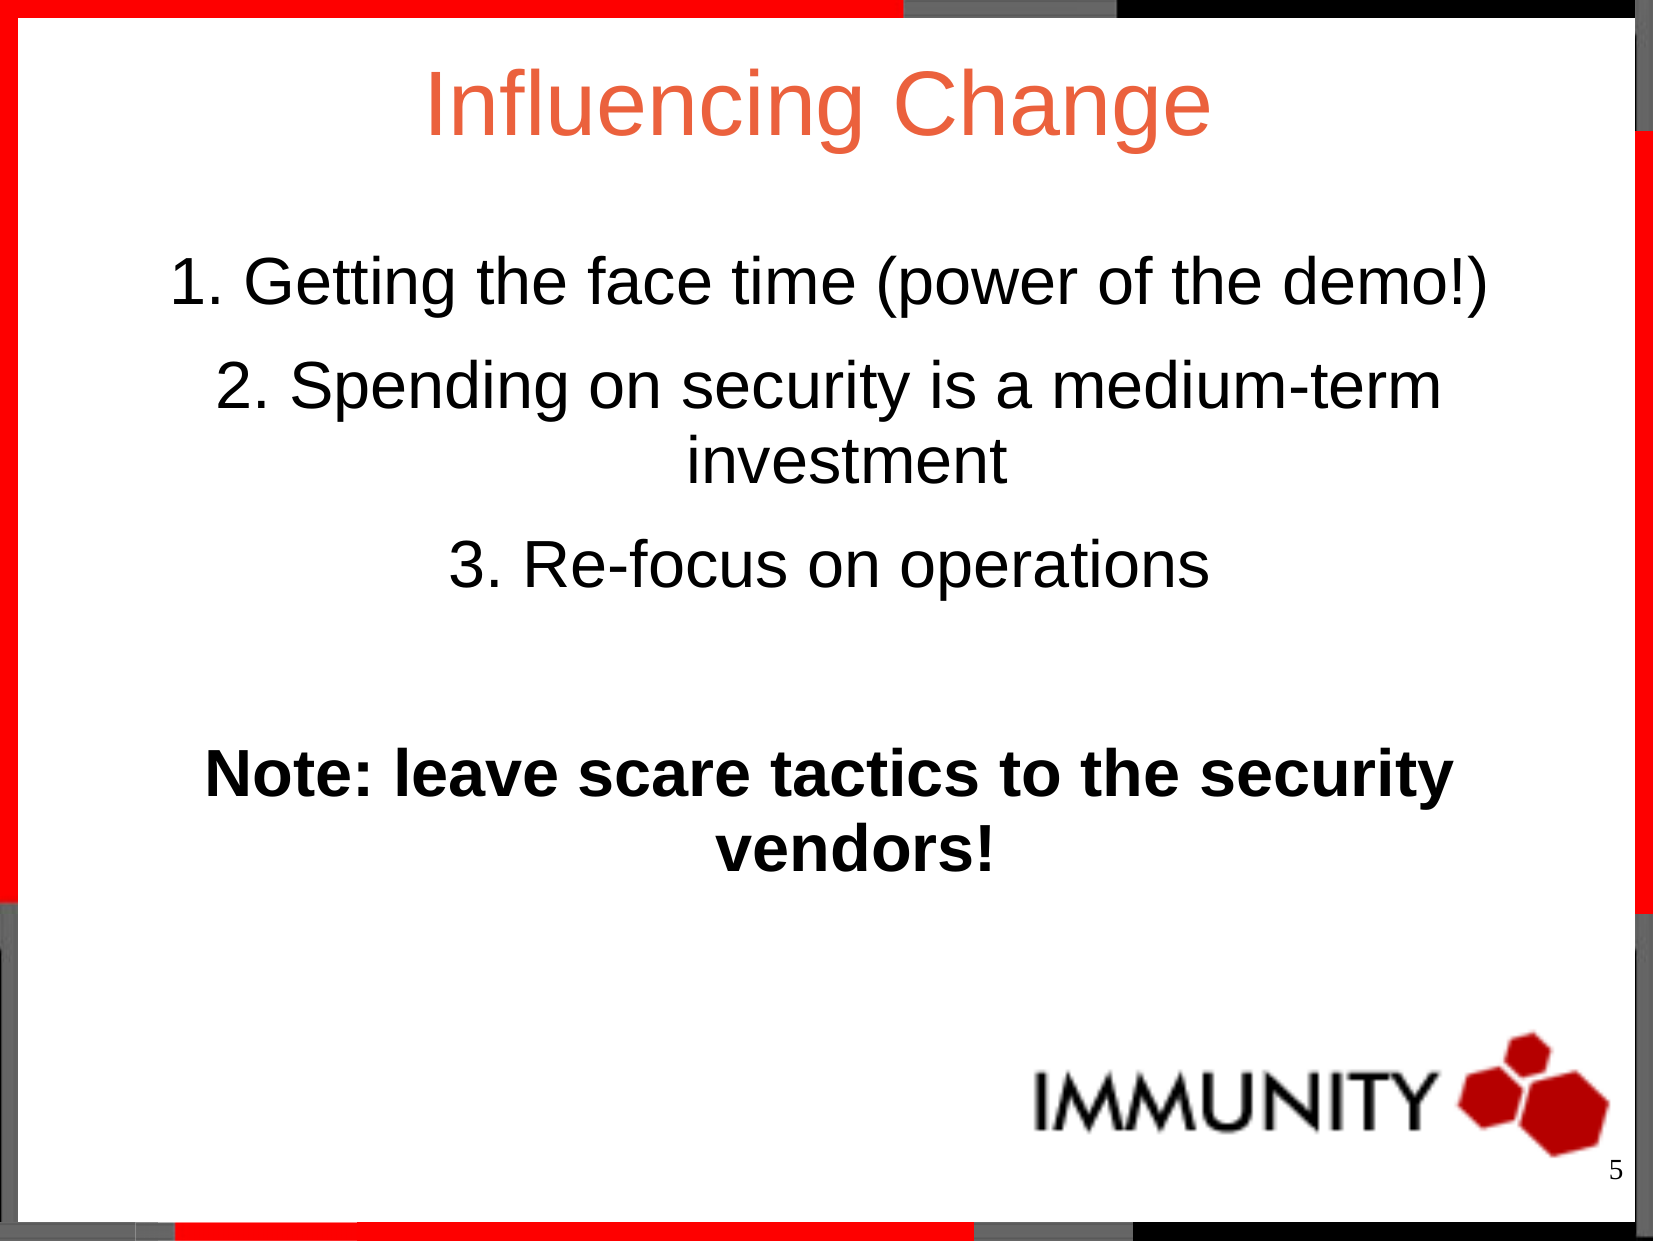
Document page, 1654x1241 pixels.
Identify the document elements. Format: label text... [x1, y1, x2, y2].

title Influencing Change [75, 7, 1563, 200]
list 1. Getting the face time (power of the demo!) 2. Spending on security is a medium-term investment 3. Re-focus on operations Note: leave scare tactics to the security vendors! [77, 243, 1566, 1095]
picture [0, 0, 1653, 1241]
